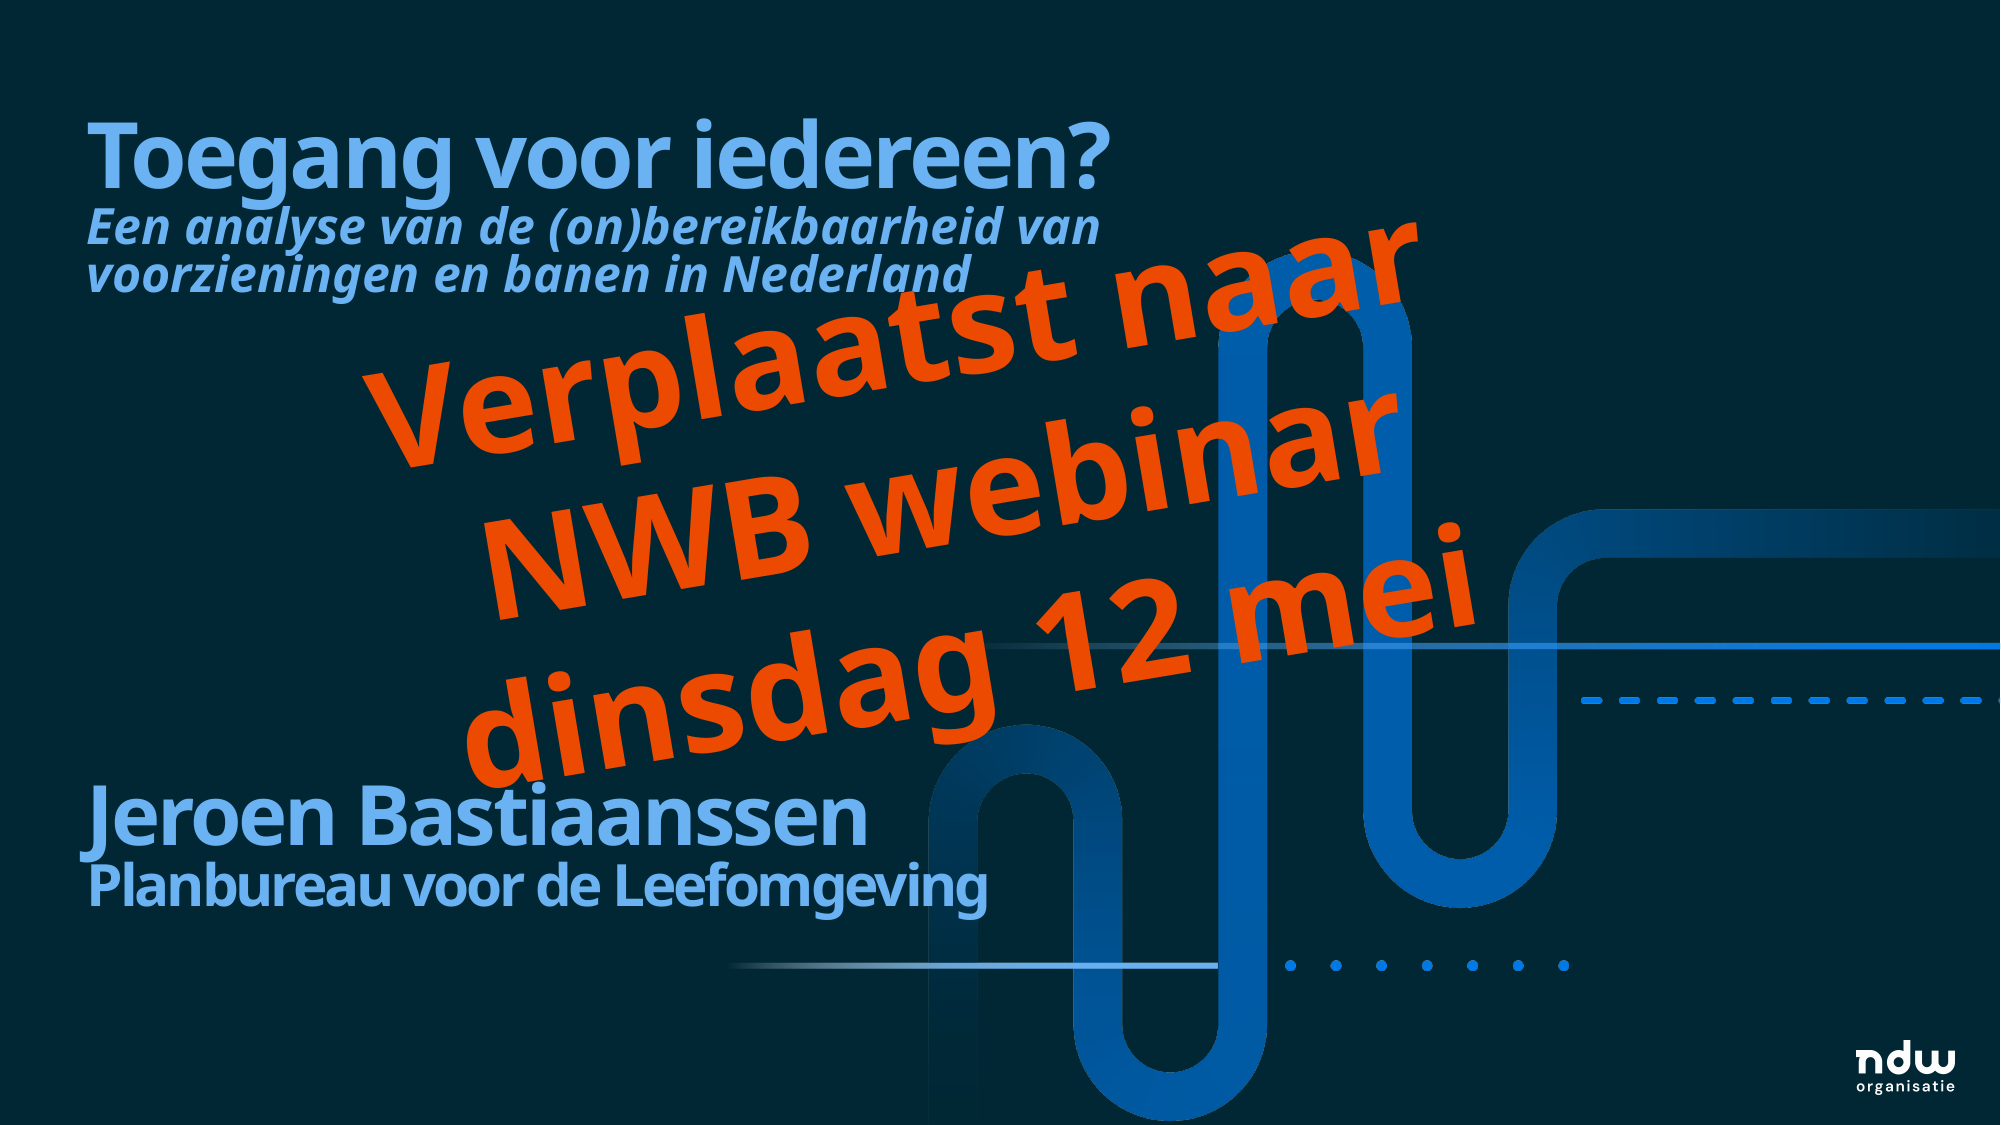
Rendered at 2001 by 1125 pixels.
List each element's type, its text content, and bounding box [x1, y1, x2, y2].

text_box Verplaatst naar NWB webinar dinsdag 12 mei [0, 54, 2000, 913]
title Toegang voor iedereen? Een analyse van de (on)bereikbaarheid van voorzieningen en banen in Nederland Jeroen Bastiaanssen Planbureau voor de Leefomgeving [71, 66, 1321, 377]
title Toegang voor iedereen? Een analyse van de (on)bereikbaarheid van voorzieningen en banen in Nederland Jeroen Bastiaanssen Planbureau voor de Leefomgeving [71, 691, 1321, 969]
